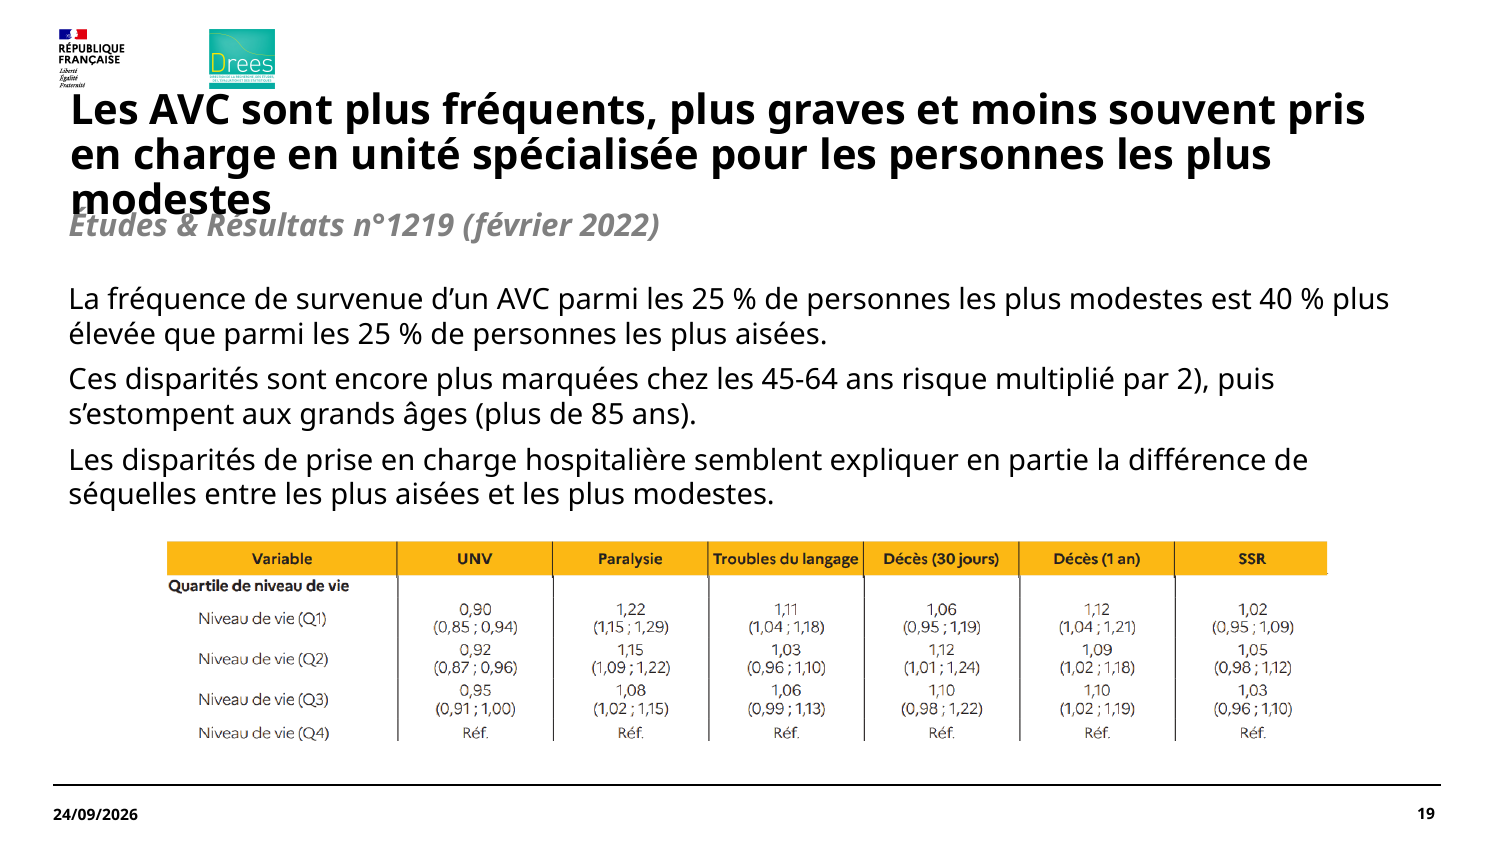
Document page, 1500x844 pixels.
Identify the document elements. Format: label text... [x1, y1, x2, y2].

picture [163, 537, 1329, 741]
title Les AVC sont plus fréquents, plus graves et moins souvent pris en charge en unité spécialisée pour les personnes les plus modestes [53, 112, 1436, 201]
picture [209, 29, 275, 89]
list La fréquence de survenue d’un AVC parmi les 25 % de personnes les plus modestes est 40 % plus élevée que parmi les 25 % de personnes les plus aisées. Ces disparités sont encore plus marquées chez les 45-64 ans risque multiplié par 2), puis s’estompent aux grands âges (plus de 85 ans). Les disparités de prise en charge hospitalière semblent expliquer en partie la différence de séquelles entre les plus aisées et les plus modestes. [53, 280, 1436, 753]
slide_number 25/11/2024 [53, 787, 246, 844]
picture [47, 17, 136, 107]
list Études & Résultats n°1219 (février 2022) [53, 204, 1436, 245]
